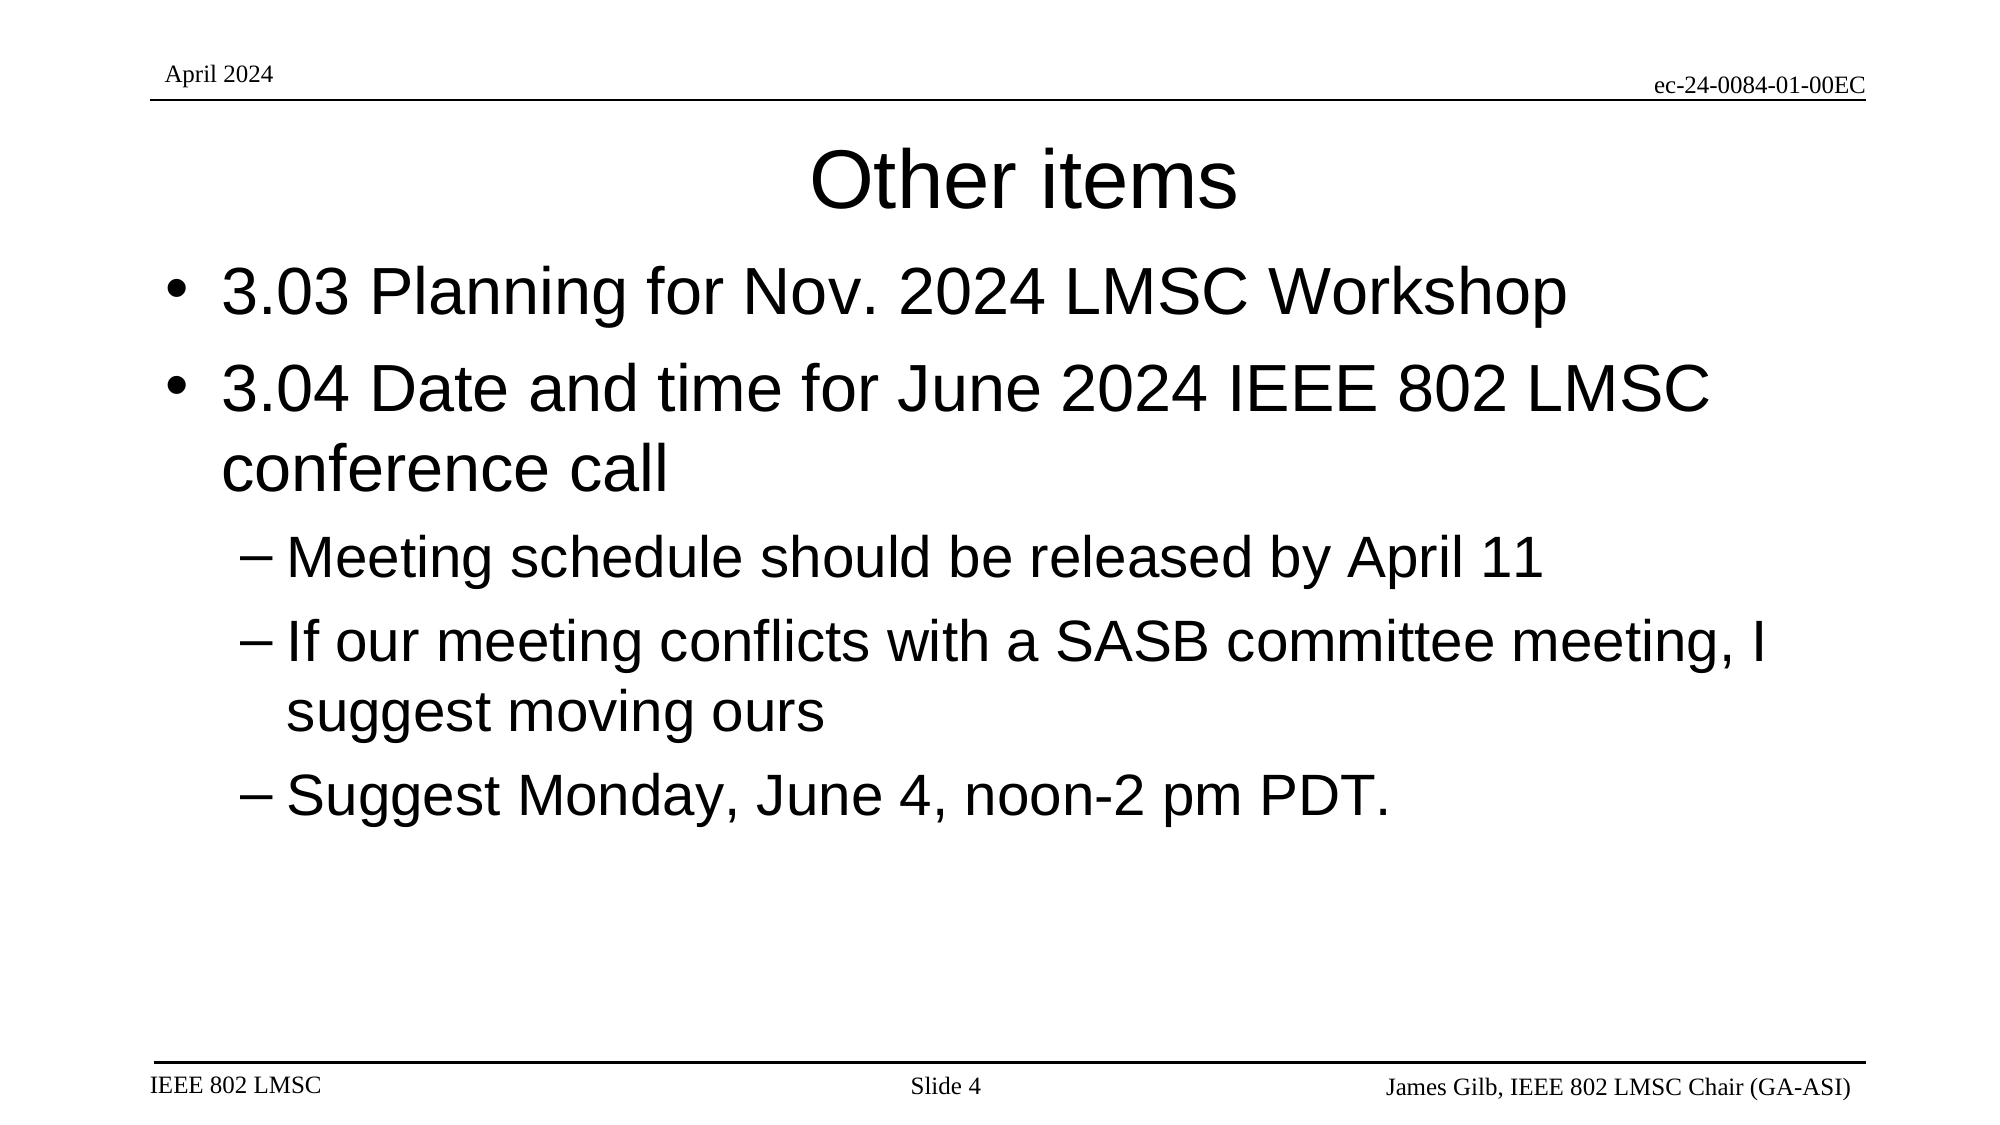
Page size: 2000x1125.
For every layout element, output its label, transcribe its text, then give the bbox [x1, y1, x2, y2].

title Other items [149, 112, 1900, 238]
list 3.03 Planning for Nov. 2024 LMSC Workshop 3.04 Date and time for June 2024 IEEE 802 LMSC conference call Meeting schedule should be released by April 11 If our meeting conflicts with a SASB committee meeting, I suggest moving ours Suggest Monday, June 4, noon-2 pm PDT. [149, 239, 1900, 1051]
